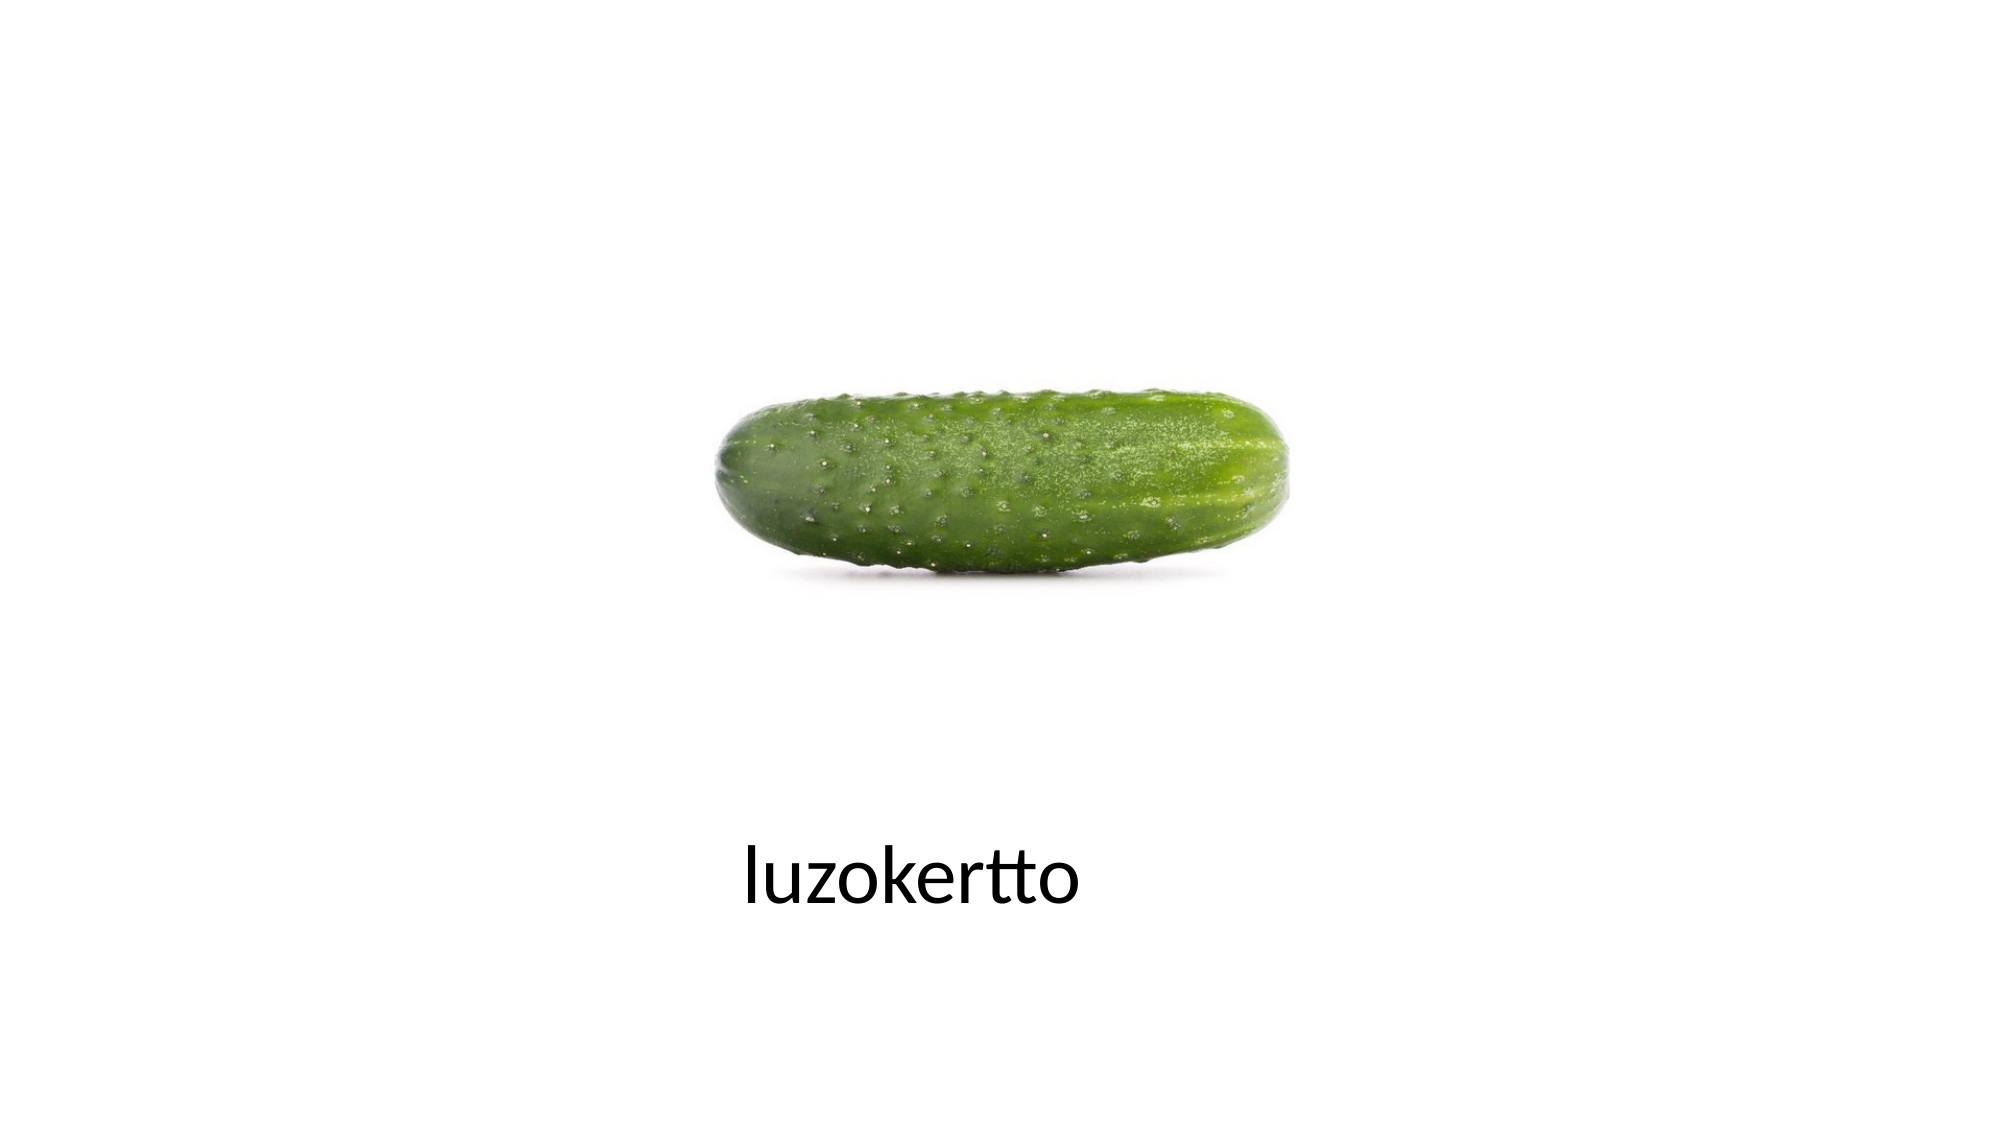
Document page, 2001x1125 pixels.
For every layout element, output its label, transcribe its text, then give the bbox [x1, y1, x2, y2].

text_box luzokertto [727, 812, 1273, 928]
picture [655, 213, 1345, 809]
